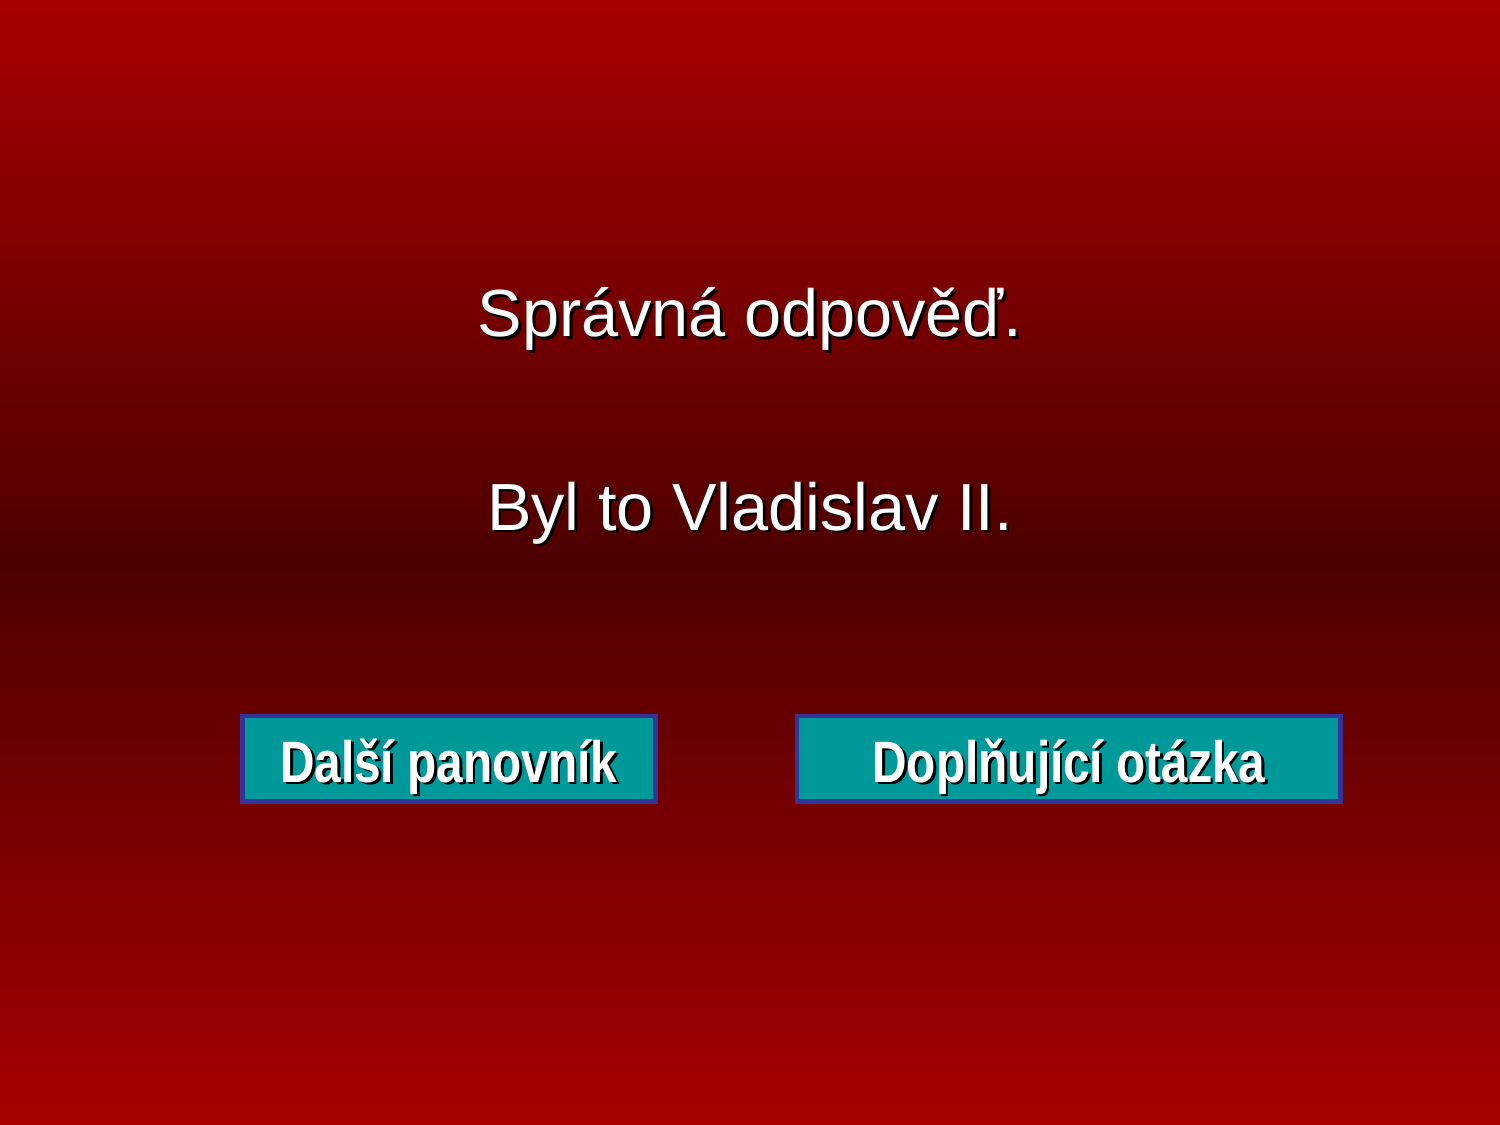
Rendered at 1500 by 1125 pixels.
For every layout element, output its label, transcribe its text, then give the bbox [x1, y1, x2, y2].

list Správná odpověď. Byl to Vladislav II. [75, 262, 1426, 1006]
text_box Další panovník [242, 716, 656, 802]
text_box Doplňující otázka [797, 716, 1341, 802]
